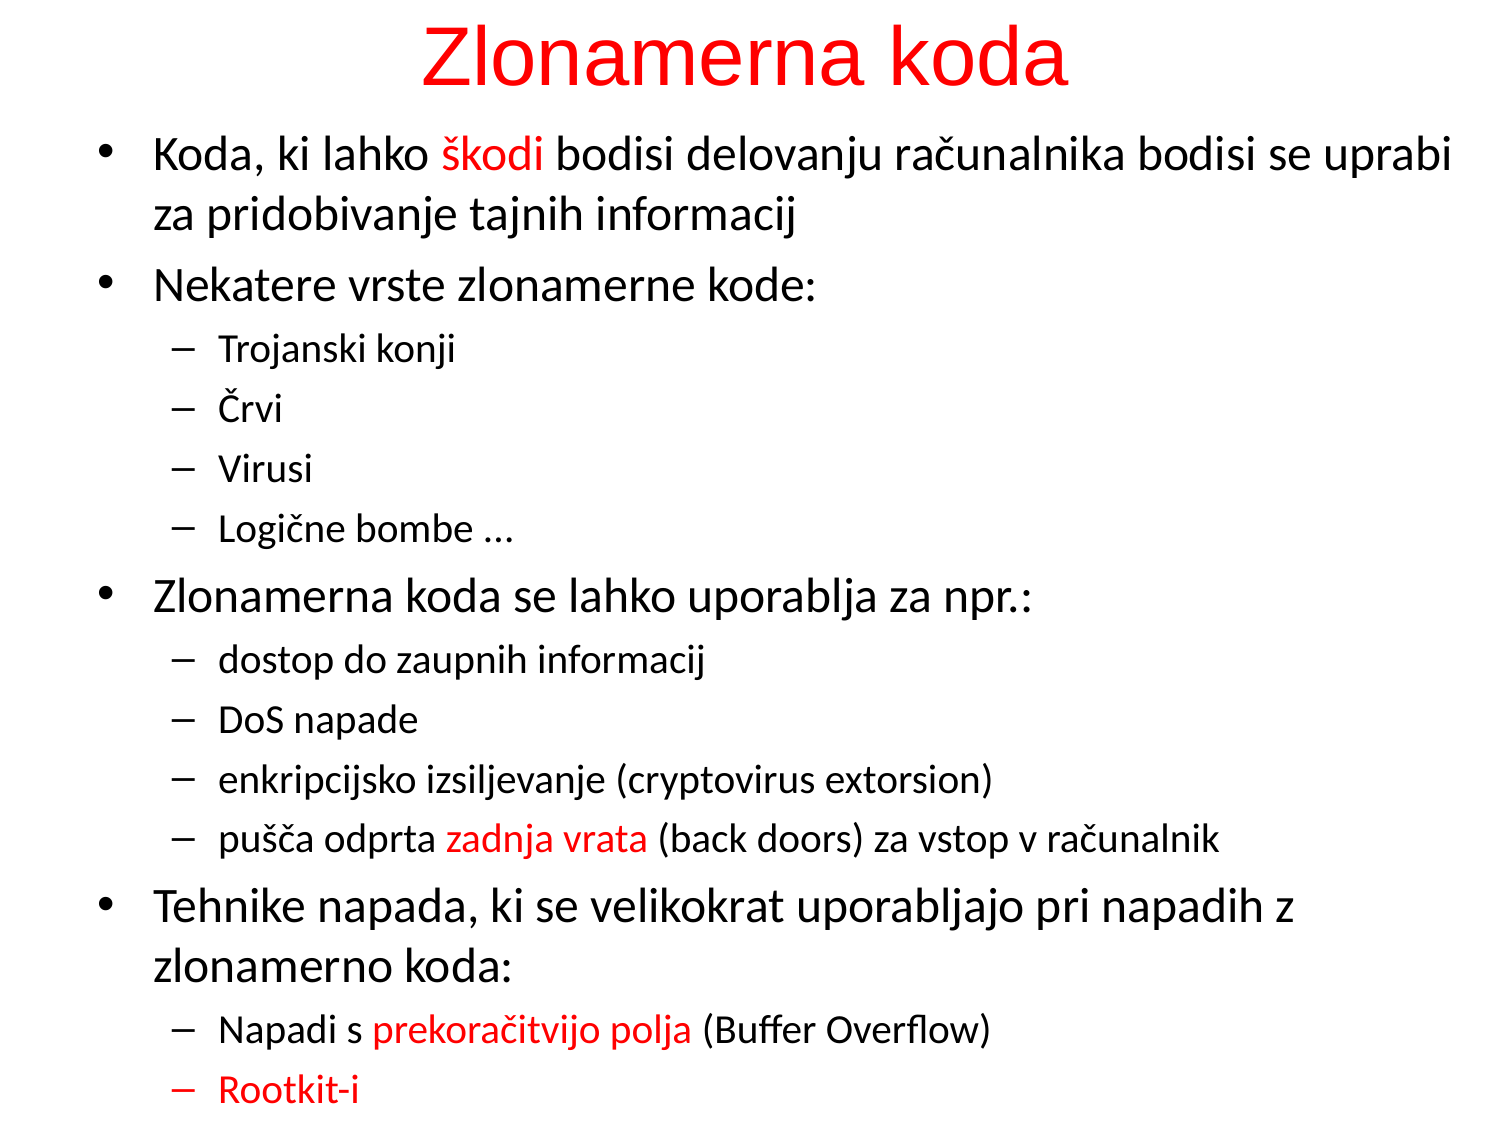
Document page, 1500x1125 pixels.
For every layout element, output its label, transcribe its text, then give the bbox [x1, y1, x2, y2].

list Koda, ki lahko škodi bodisi delovanju računalnika bodisi se uprabi za pridobivanje tajnih informacij Nekatere vrste zlonamerne kode: Trojanski konji Črvi Virusi Logične bombe ... Zlonamerna koda se lahko uporablja za npr.: dostop do zaupnih informacij DoS napade enkripcijsko izsiljevanje (cryptovirus extorsion) pušča odprta zadnja vrata (back doors) za vstop v računalnik Tehnike napada, ki se velikokrat uporabljajo pri napadih z zlonamerno koda: Napadi s prekoračitvijo polja (Buffer Overflow) Rootkit-i [82, 113, 1500, 1125]
title Zlonamerna koda [70, 0, 1421, 110]
